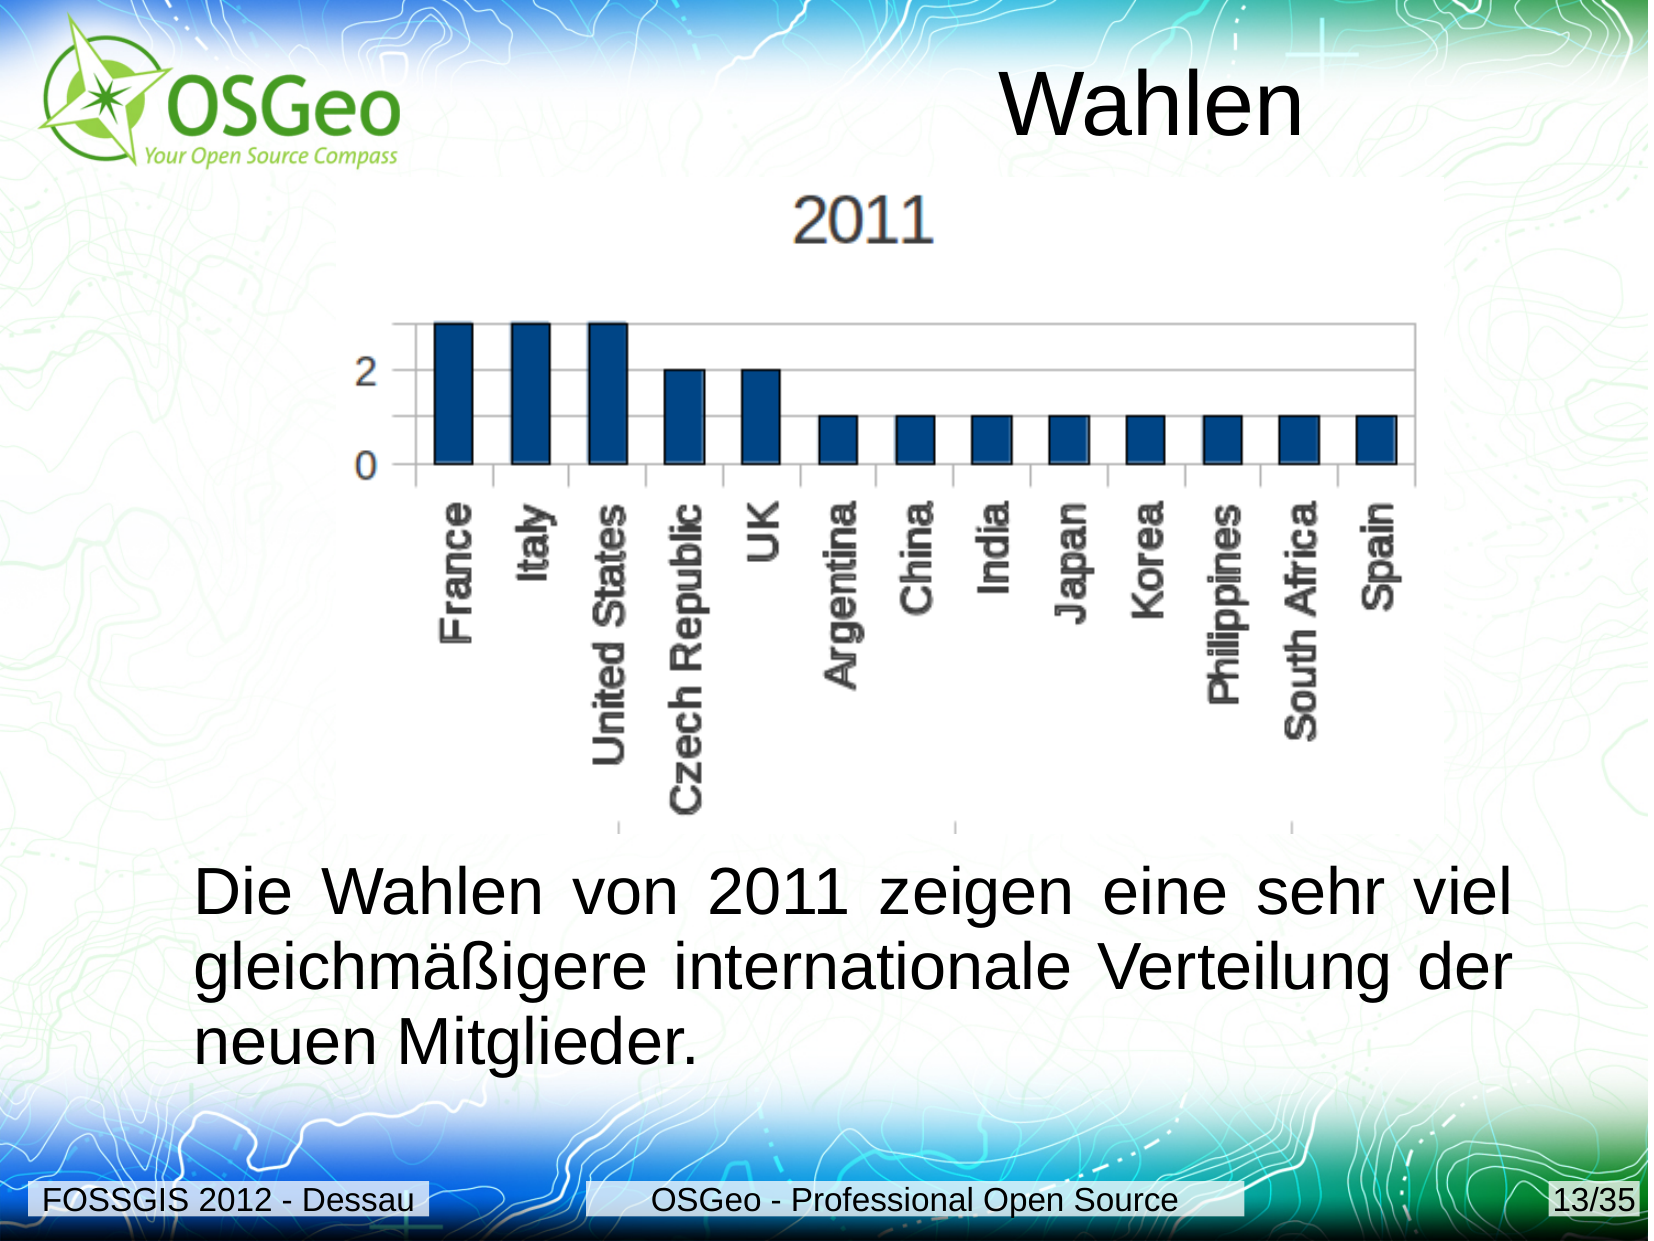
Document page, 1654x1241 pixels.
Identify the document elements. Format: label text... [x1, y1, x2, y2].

text_box Die Wahlen von 2011 zeigen eine sehr viel gleichmäßigere internationale Verteilung der neuen Mitglieder. [178, 846, 1575, 1086]
title Wahlen [430, 29, 1536, 178]
picture [0, 0, 1648, 1241]
